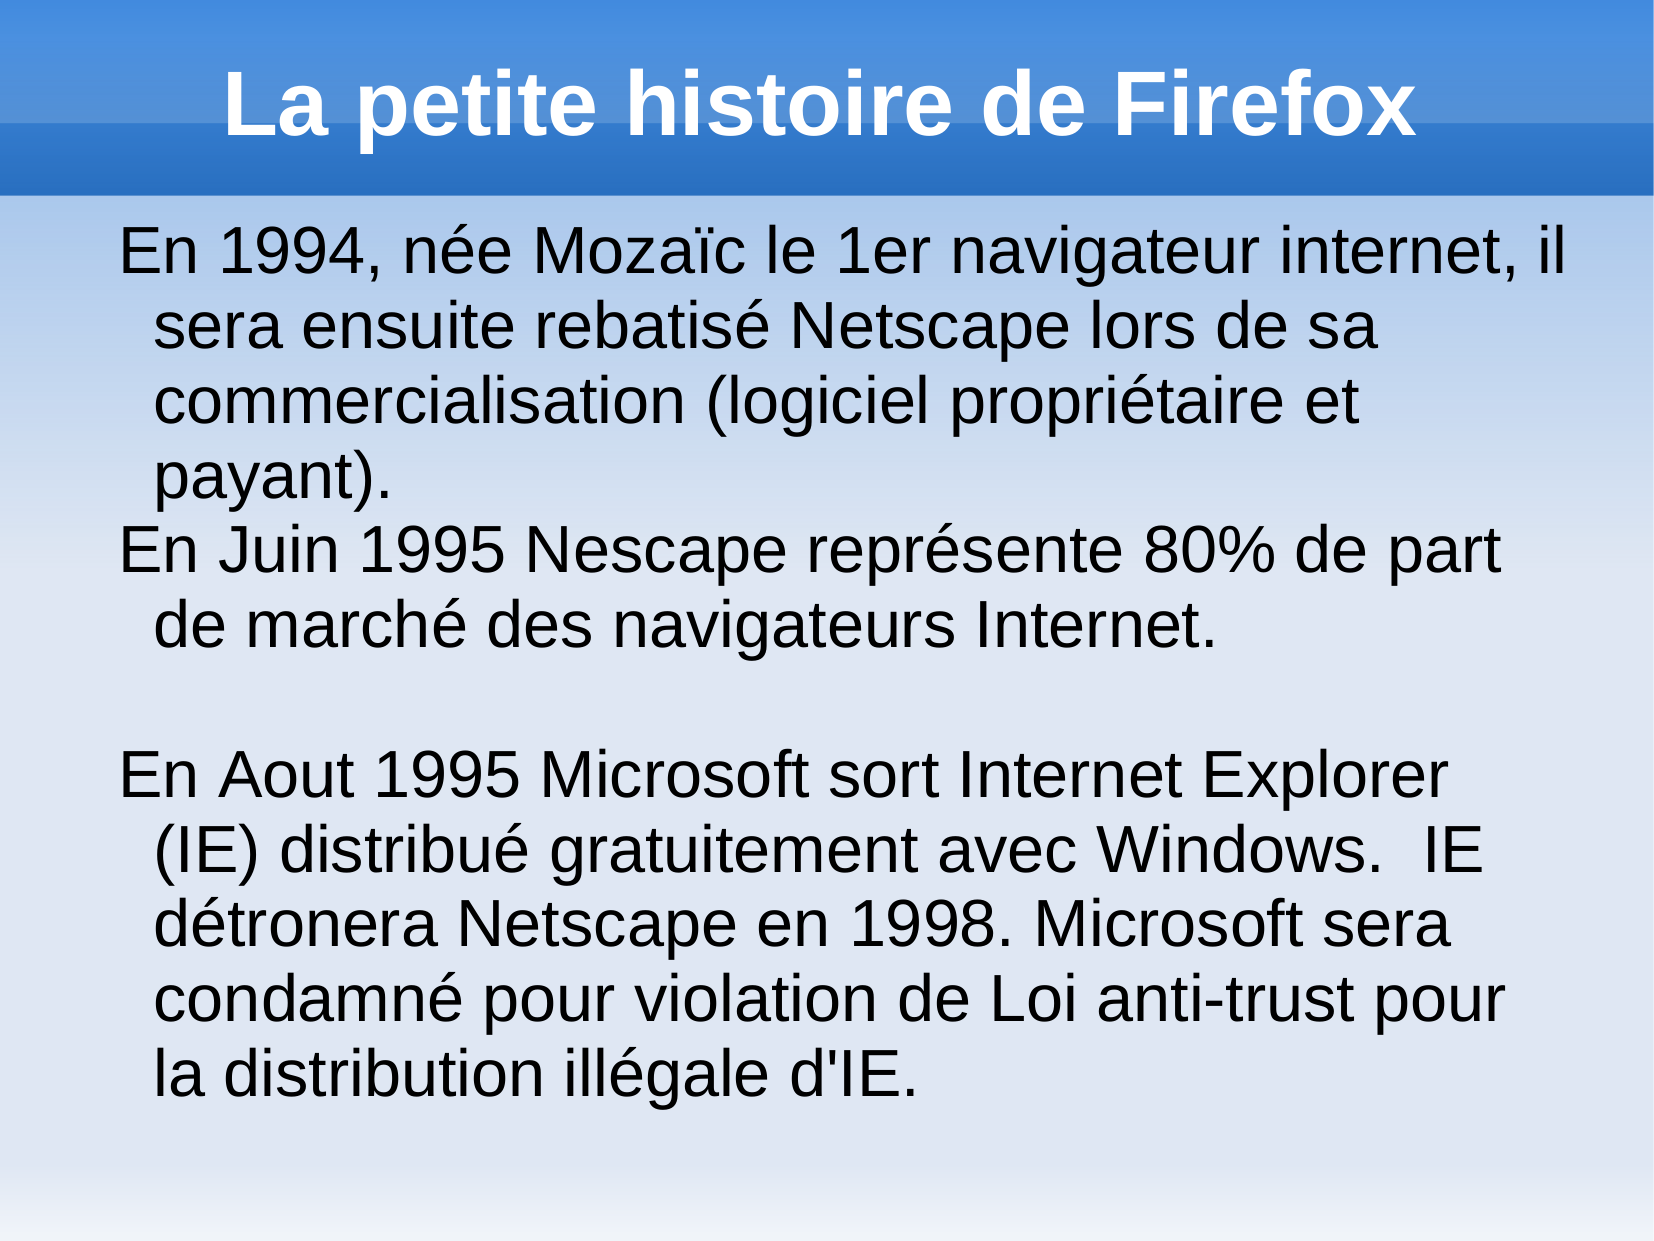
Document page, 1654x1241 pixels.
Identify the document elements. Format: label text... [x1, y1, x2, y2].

title La petite histoire de Firefox [76, 0, 1565, 208]
subtitle En 1994, née Mozaïc le 1er navigateur internet, il sera ensuite rebatisé Netscape lors de sa commercialisation (logiciel propriétaire et payant). En Juin 1995 Nescape représente 80% de part de marché des navigateurs Internet. En Aout 1995 Microsoft sort Internet Explorer (IE) distribué gratuitement avec Windows. IE détronera Netscape en 1998. Microsoft sera condamné pour violation de Loi anti-trust pour la distribution illégale d'IE. [82, 213, 1571, 1186]
picture [0, 0, 1654, 1241]
